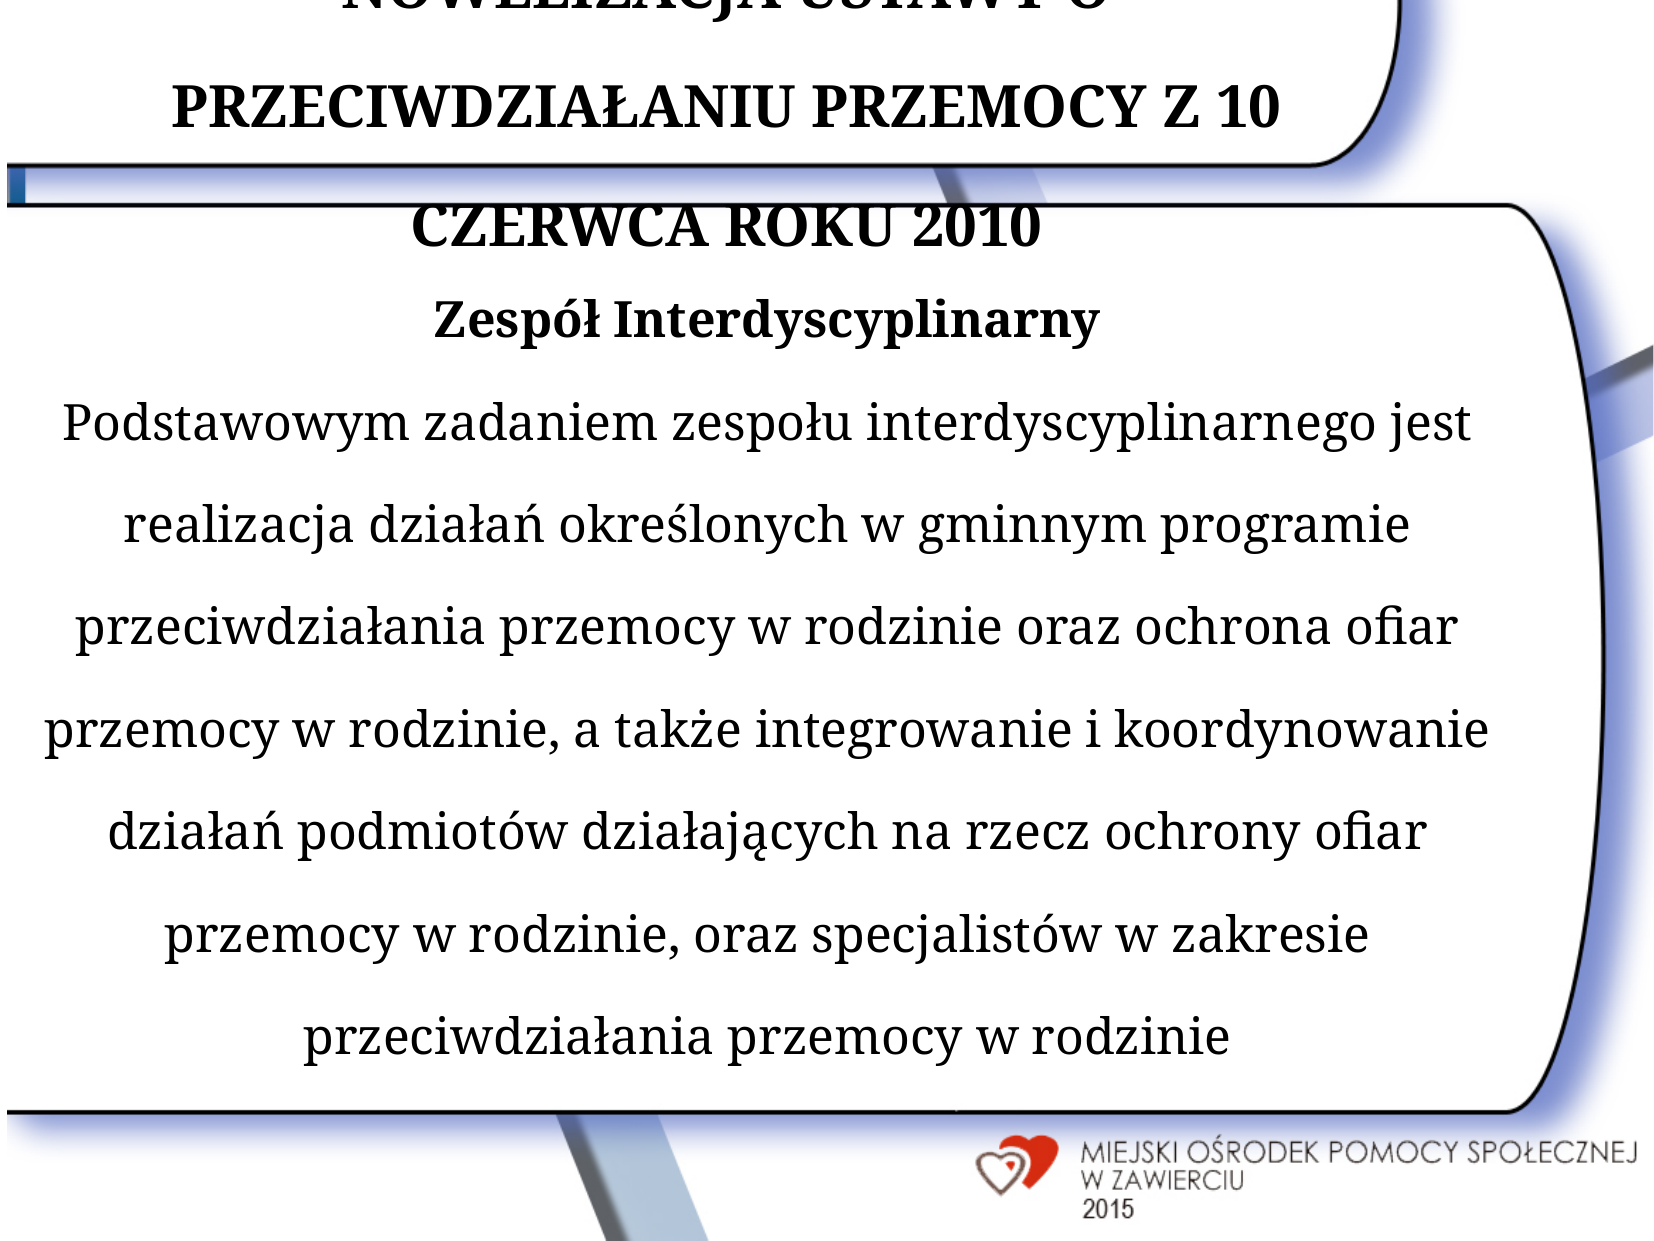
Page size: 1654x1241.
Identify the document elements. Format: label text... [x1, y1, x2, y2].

title NOWELIZACJA USTAWY O PRZECIWDZIAŁANIU PRZEMOCY Z 10 CZERWCA ROKU 2010 [0, 0, 1430, 175]
subtitle Zespół Interdyscyplinarny Podstawowym zadaniem zespołu interdyscyplinarnego jest realizacja działań określonych w gminnym programie przeciwdziałania przemocy w rodzinie oraz ochrona ofiar przemocy w rodzinie, a także integrowanie i koordynowanie działań podmiotów działających na rzecz ochrony ofiar przemocy w rodzinie, oraz specjalistów w zakresie przeciwdziałania przemocy w rodzinie [23, 220, 1512, 1099]
picture [7, 0, 1654, 1241]
